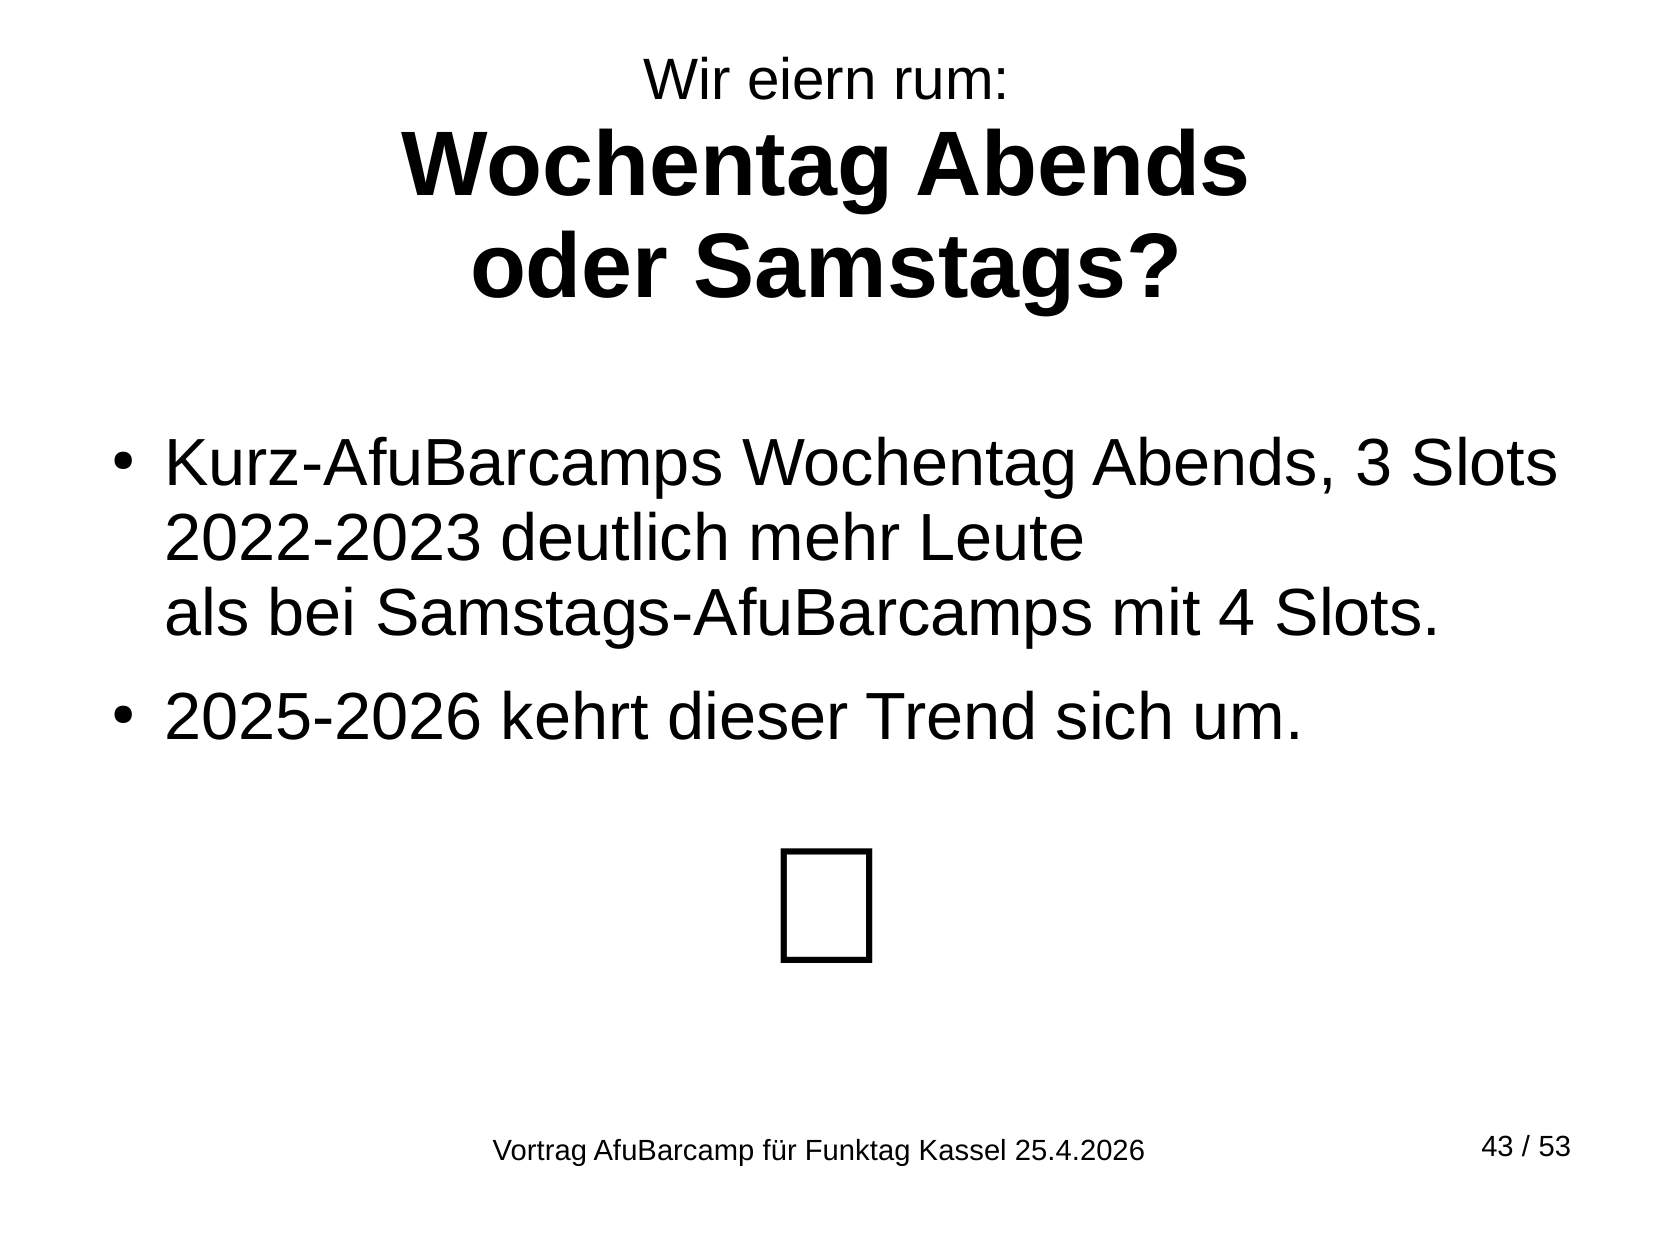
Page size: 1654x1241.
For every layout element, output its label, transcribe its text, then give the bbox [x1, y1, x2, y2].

list Kurz-AfuBarcamps Wochentag Abends, 3 Slots 2022-2023 deutlich mehr Leute als bei Samstags-AfuBarcamps mit 4 Slots. 2025-2026 kehrt dieser Trend sich um. 🤔 [82, 425, 1571, 1063]
title Wir eiern rum: Wochentag Abends oder Samstags? [82, 47, 1571, 318]
